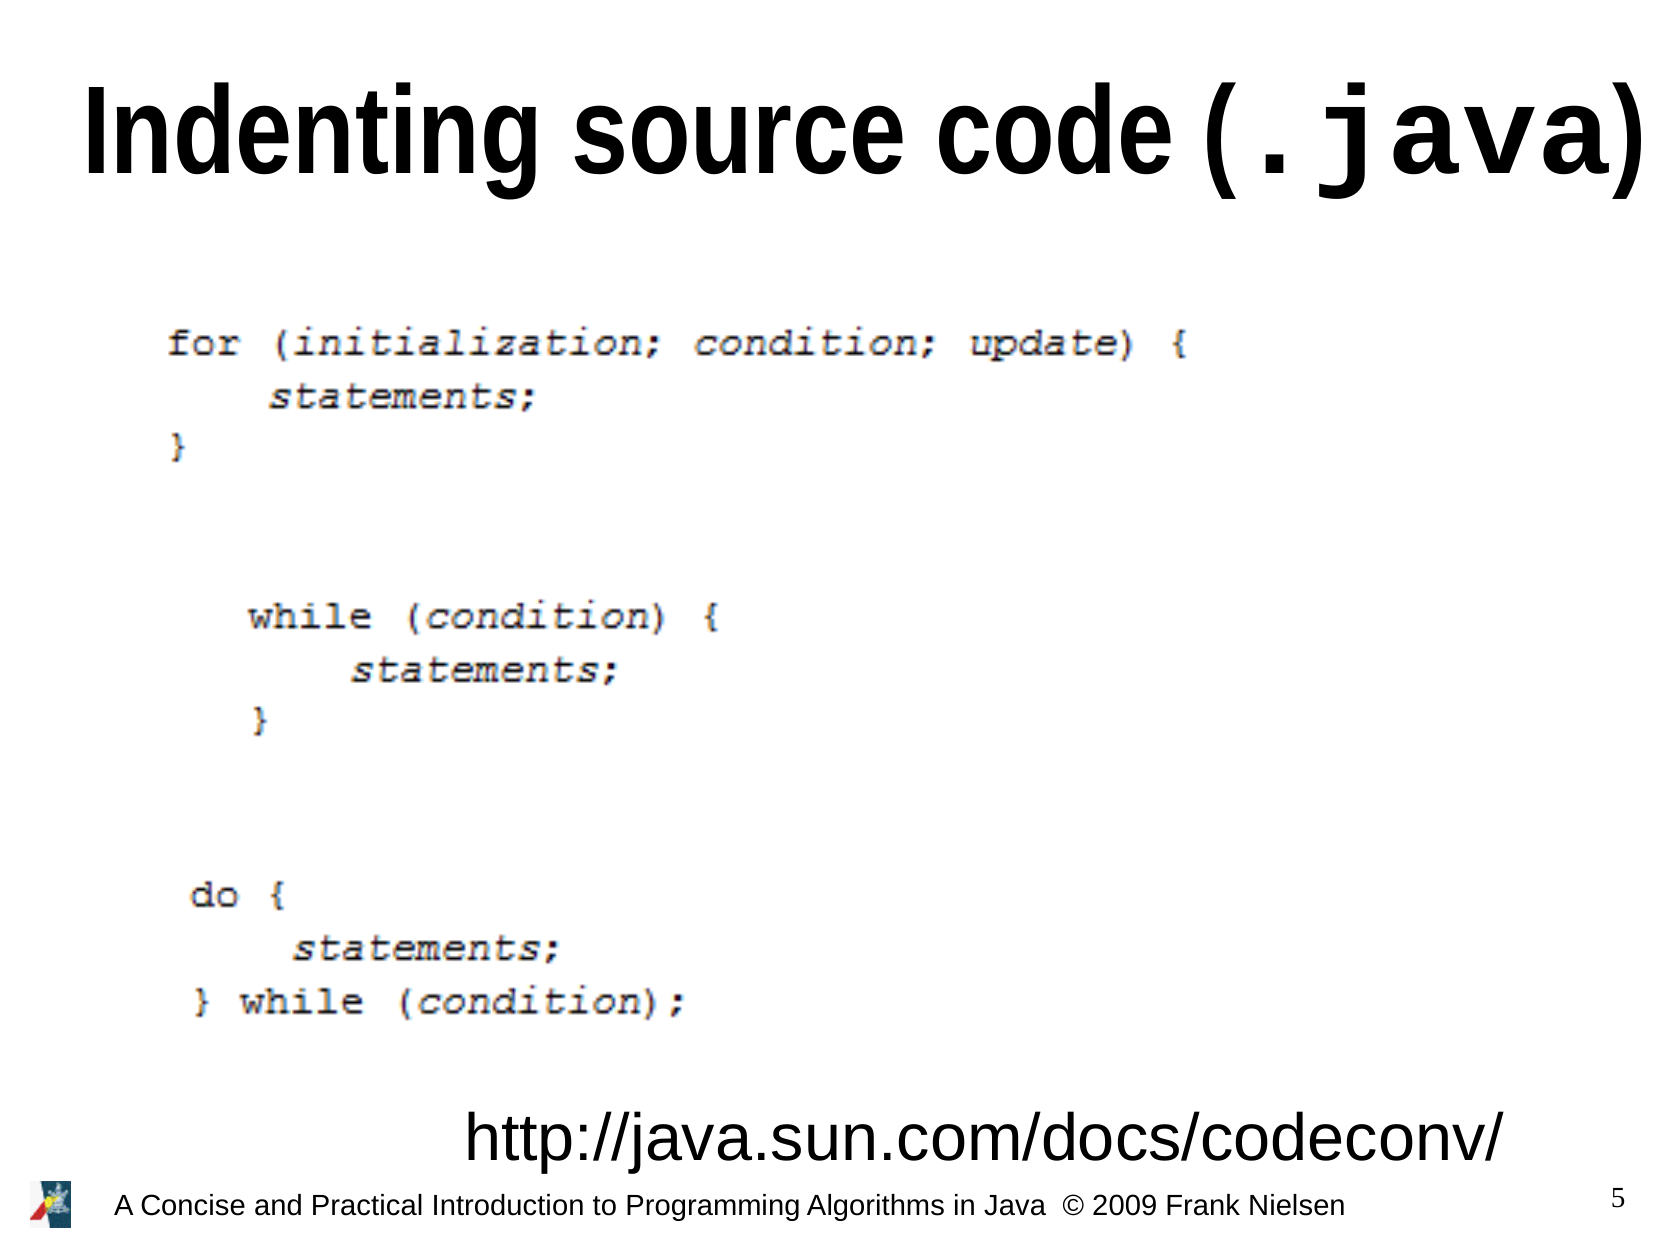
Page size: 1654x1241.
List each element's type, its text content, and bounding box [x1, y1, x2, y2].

text_box http://java.sun.com/docs/codeconv/ [449, 1092, 1625, 1208]
picture [152, 560, 975, 768]
picture [70, 265, 1418, 494]
picture [147, 826, 807, 1068]
picture [29, 1181, 71, 1228]
text_box Indenting source code (.java) [67, 49, 1654, 219]
